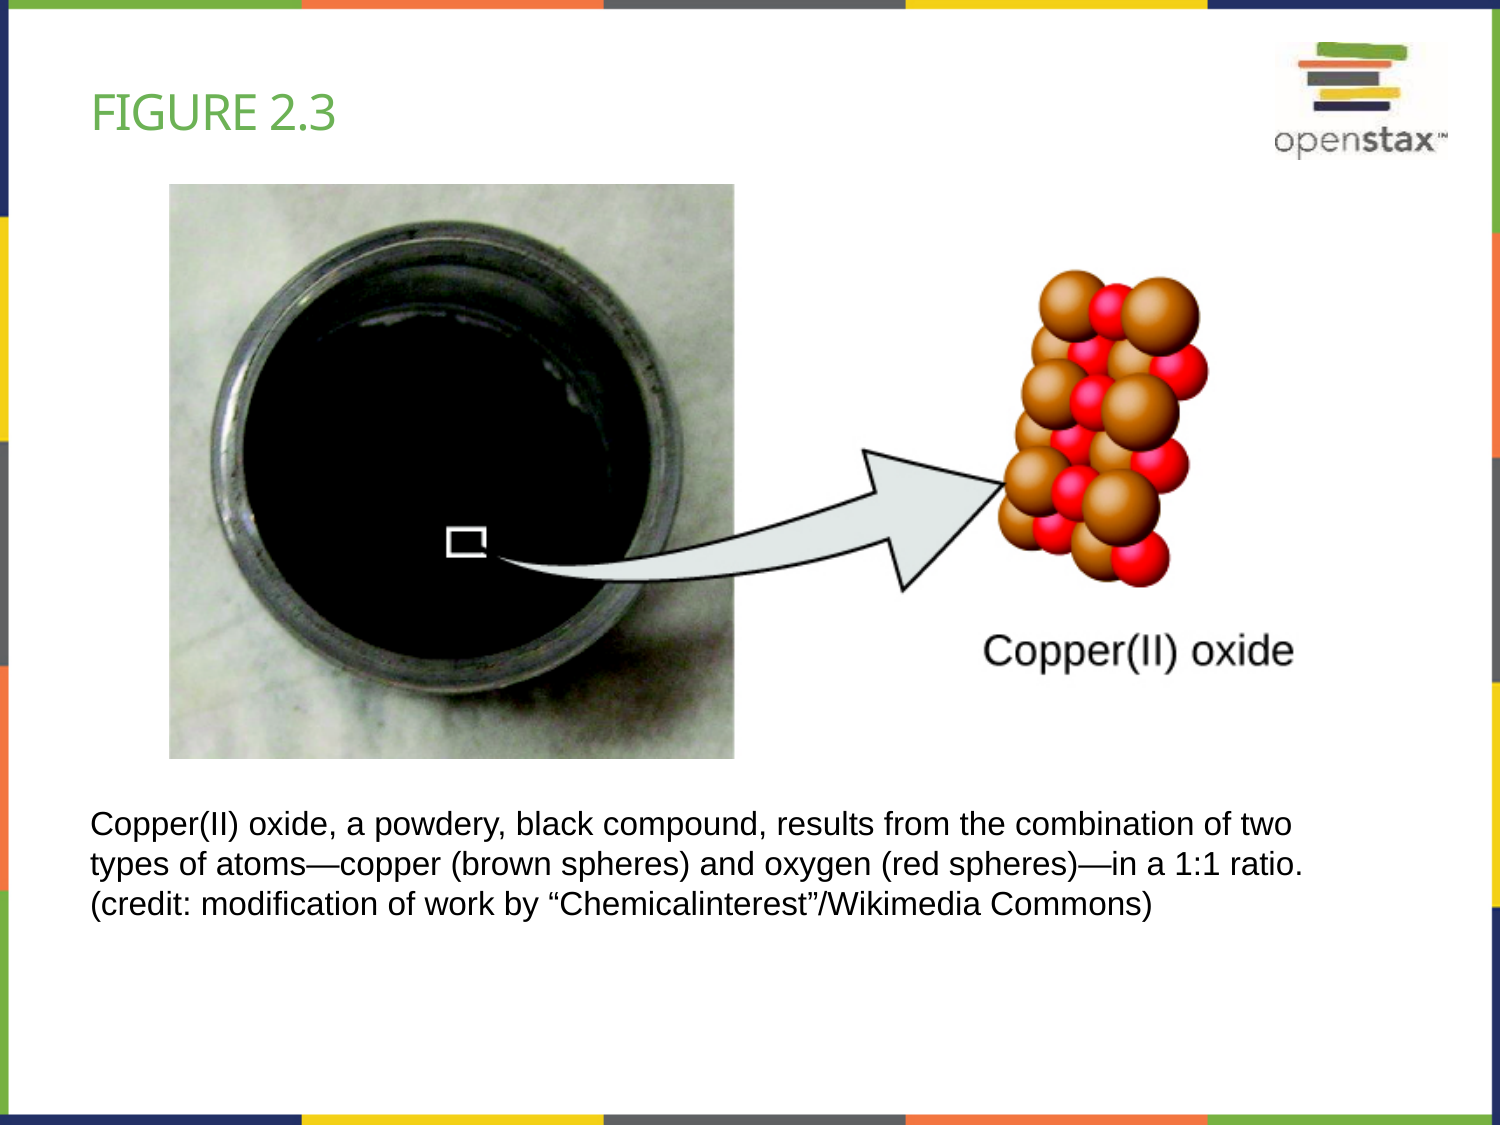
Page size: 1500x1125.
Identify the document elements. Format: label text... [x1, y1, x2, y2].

title Figure 2.3 [75, 39, 1398, 148]
list Copper(II) oxide, a powdery, black compound, results from the combination of two types of atoms—copper (brown spheres) and oxygen (red spheres)—in a 1:1 ratio. (credit: modification of work by “Chemicalinterest”/Wikimedia Commons) [75, 794, 1398, 986]
picture [0, 0, 1500, 1125]
